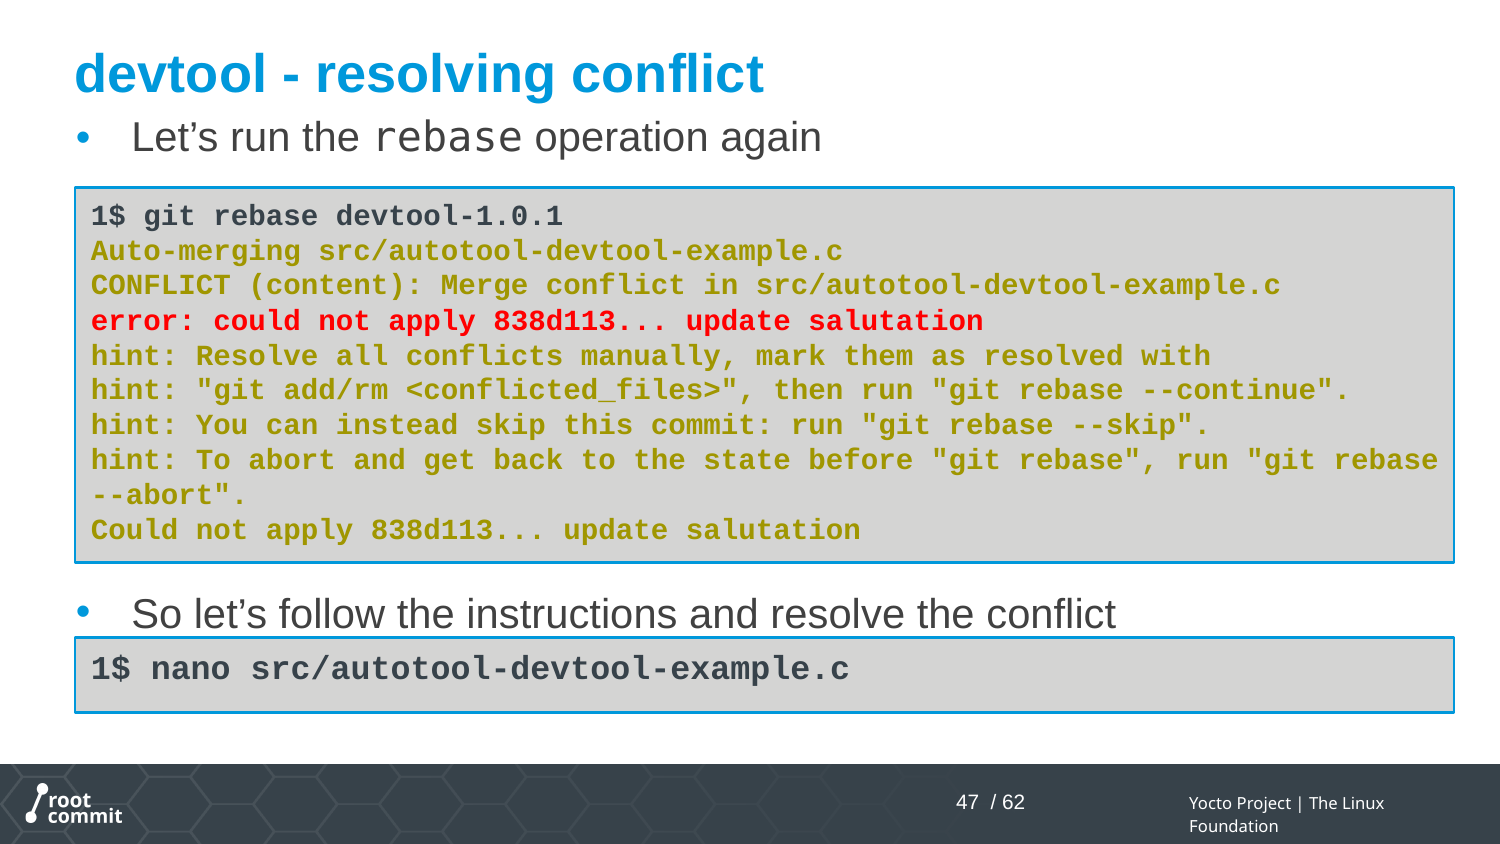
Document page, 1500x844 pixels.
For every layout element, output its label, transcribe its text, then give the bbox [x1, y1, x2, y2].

text_box 1$ git rebase devtool-1.0.1 Auto-merging src/autotool-devtool-example.c CONFLICT (content): Merge conflict in src/autotool-devtool-example.c error: could not apply 838d113... update salutation hint: Resolve all conflicts manually, mark them as resolved with hint: "git add/rm <conflicted_files>", then run "git rebase --continue". hint: You can instead skip this commit: run "git rebase --skip". hint: To abort and get back to the state before "git rebase", run "git rebase --abort". Could not apply 838d113... update salutation [75, 187, 1455, 563]
text_box 1$ nano src/autotool-devtool-example.c [75, 637, 1455, 713]
text_box So let’s follow the instructions and resolve the conflict [74, 586, 1425, 638]
text_box devtool - resolving conflict [74, 50, 1424, 112]
text_box Let’s run the rebase operation again [74, 112, 1425, 239]
picture [0, 0, 1500, 844]
